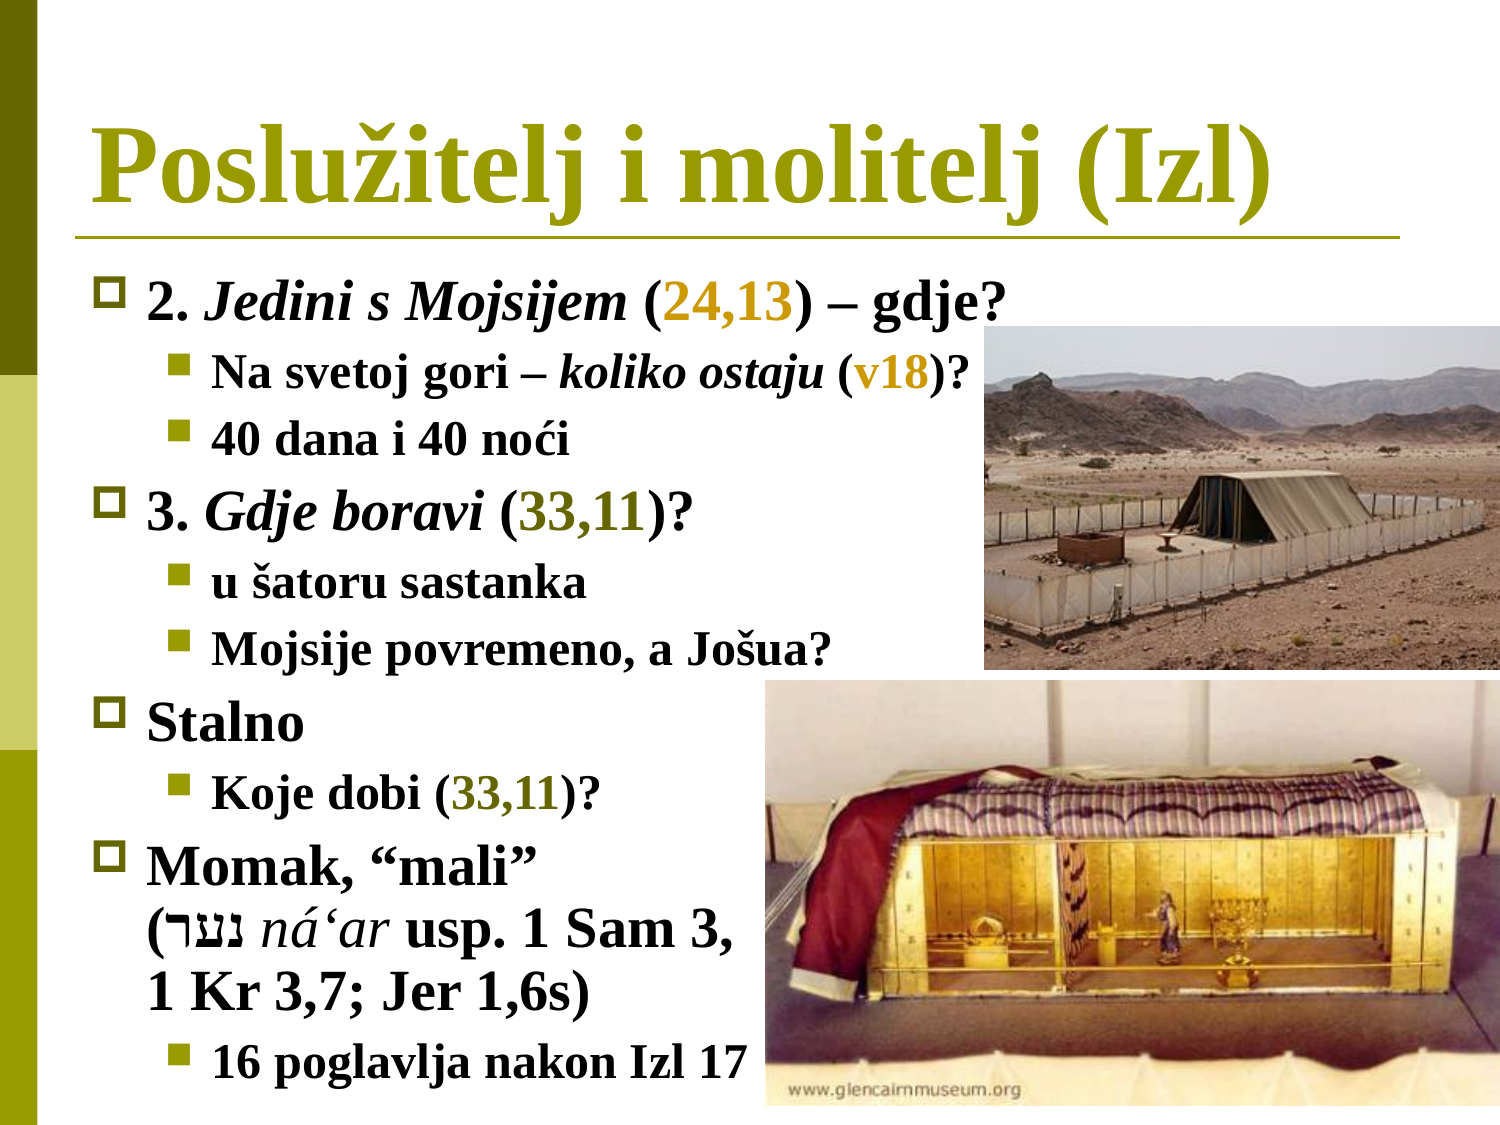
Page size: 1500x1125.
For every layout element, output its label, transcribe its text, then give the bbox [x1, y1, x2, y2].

title Poslužitelj i molitelj (Izl) [75, 45, 1426, 233]
list 2. Jedini s Mojsijem (24,13) – gdje? Na svetoj gori – koliko ostaju (v18)? 40 dana i 40 noći 3. Gdje boravi (33,11)? u šatoru sastanka Mojsije povremeno, a Jošua? Stalno Koje dobi (33,11)? Momak, “mali” (נער ná‘ar usp. 1 Sam 3, 1 Kr 3,7; Jer 1,6s) 16 poglavlja nakon Izl 17 [75, 262, 1426, 1125]
picture [984, 326, 1500, 671]
picture [765, 680, 1500, 1106]
